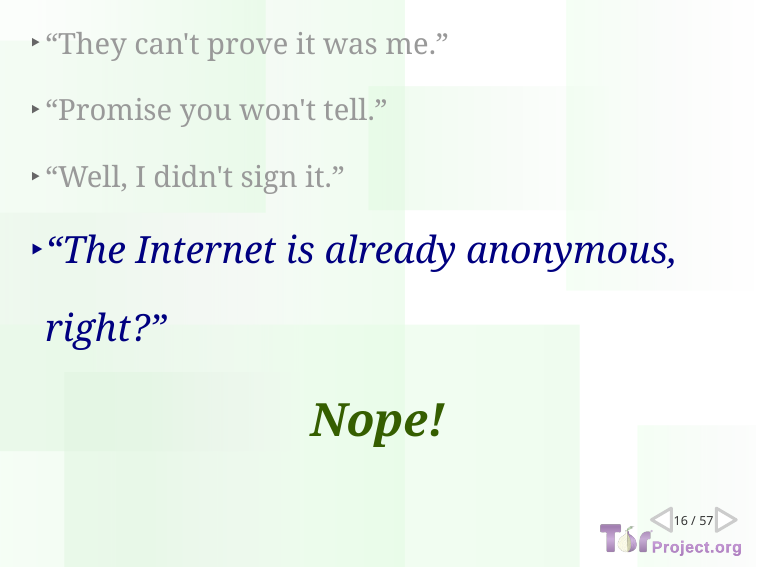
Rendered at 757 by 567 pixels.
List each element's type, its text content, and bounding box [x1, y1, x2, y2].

text_box “They can't prove it was me.” “Promise you won't tell.” “Well, I didn't sign it.” “The Internet is already anonymous, right?” [0, 0, 756, 376]
picture [0, 0, 757, 567]
text_box Nope! [0, 376, 756, 494]
